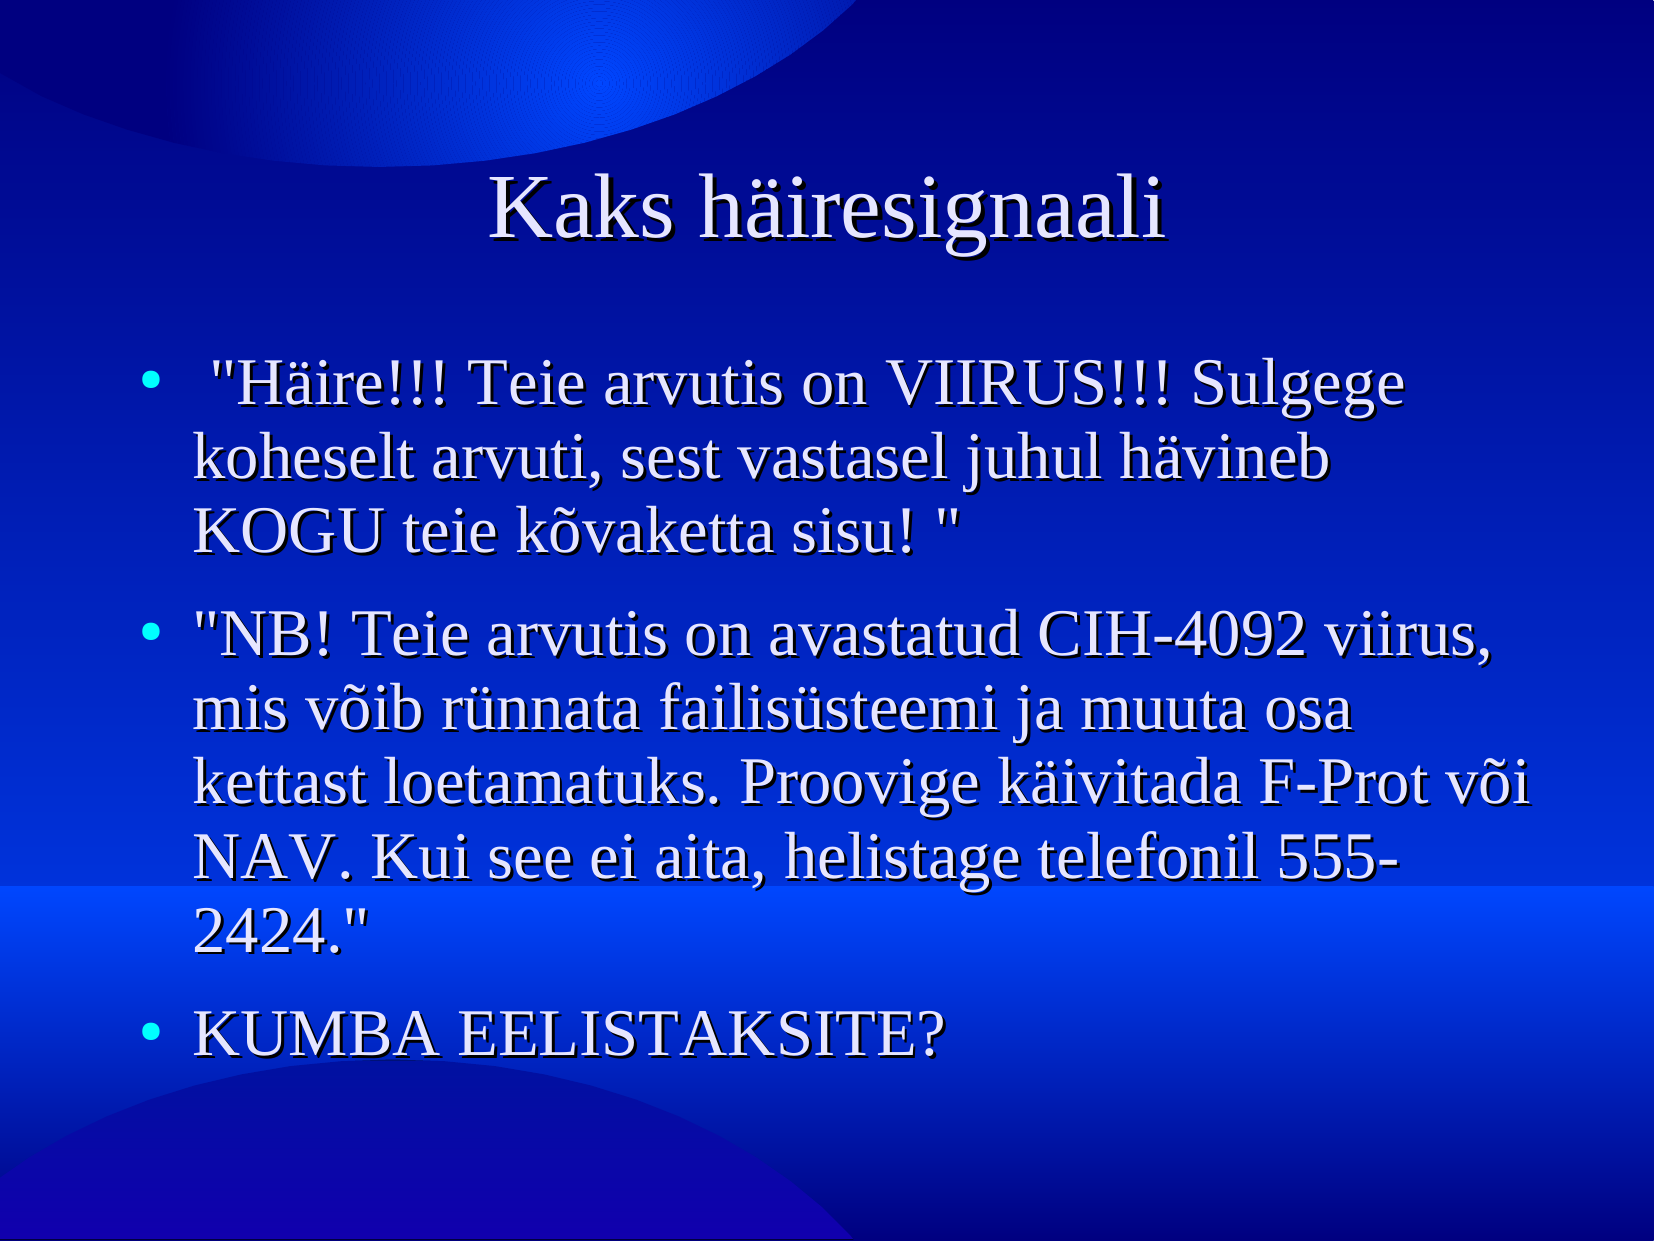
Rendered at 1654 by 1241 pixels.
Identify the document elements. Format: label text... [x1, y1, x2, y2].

title Kaks häiresignaali [121, 102, 1534, 311]
list "Häire!!! Teie arvutis on VIIRUS!!! Sulgege koheselt arvuti, sest vastasel juhul hävineb KOGU teie kõvaketta sisu! " "NB! Teie arvutis on avastatud CIH-4092 viirus, mis võib rünnata failisüsteemi ja muuta osa kettast loetamatuks. Proovige käivitada F-Prot või NAV. Kui see ei aita, helistage telefonil 555-2424." KUMBA EELISTAKSITE? [121, 344, 1534, 1127]
